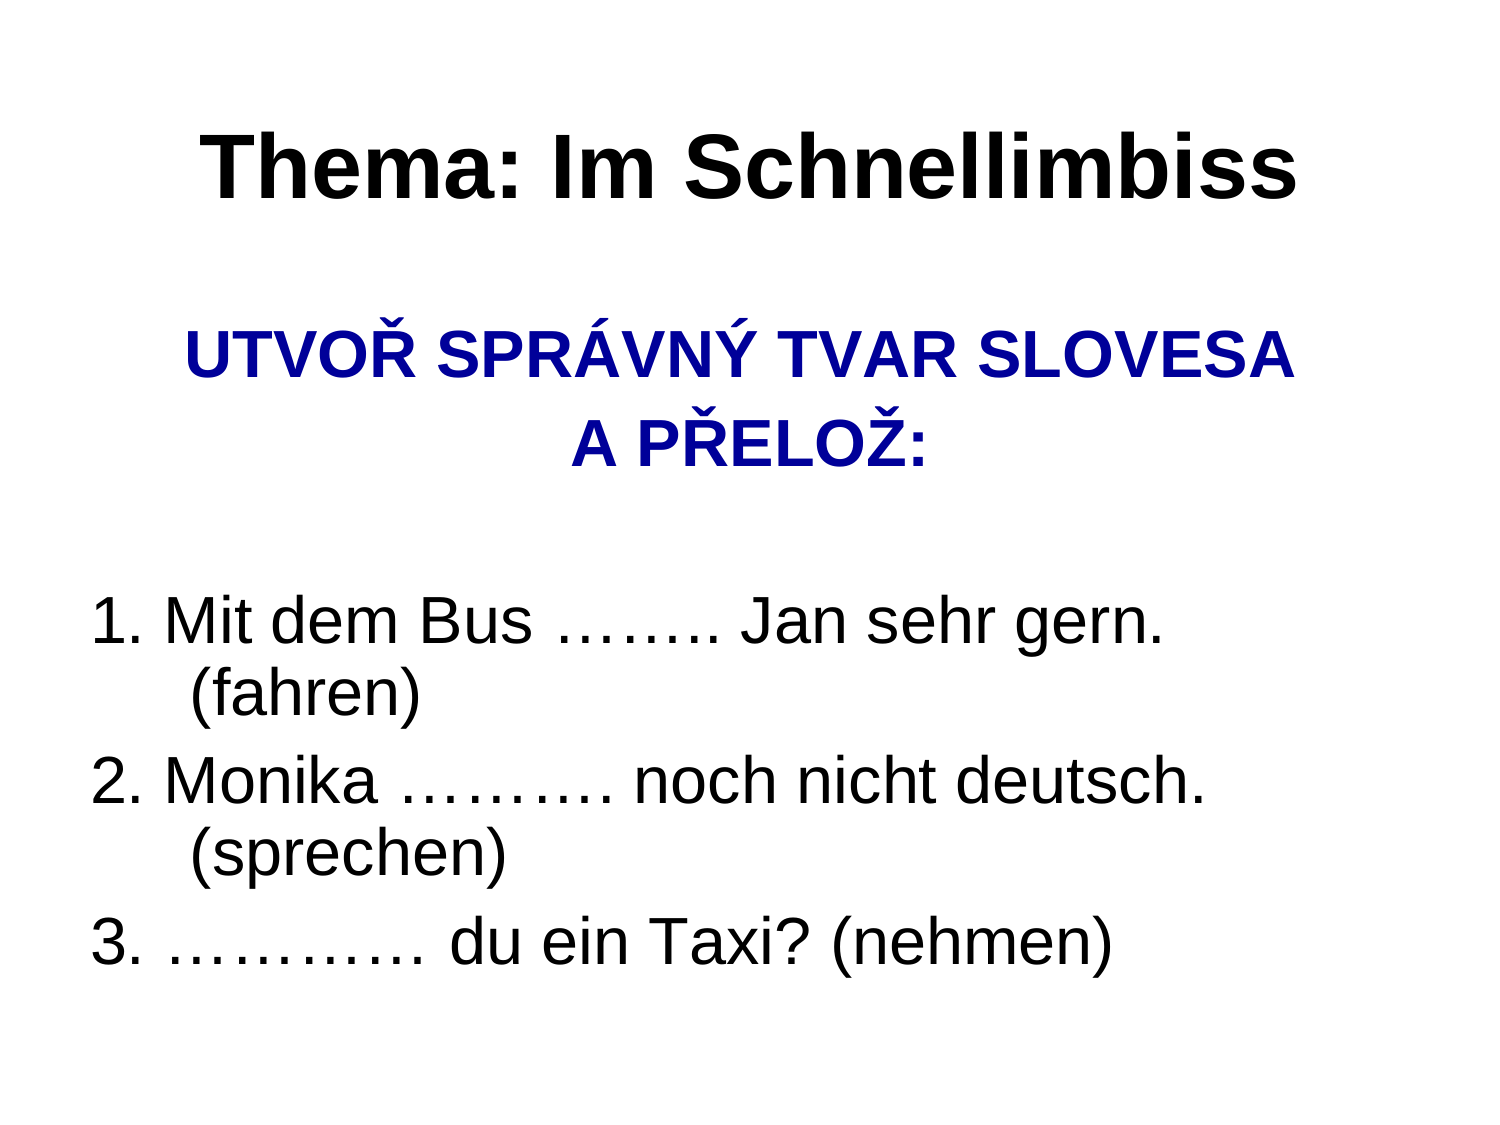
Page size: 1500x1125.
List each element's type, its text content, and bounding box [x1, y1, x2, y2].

list UTVOŘ SPRÁVNÝ TVAR SLOVESA A PŘELOŽ: 1. Mit dem Bus …….. Jan sehr gern. (fahren) 2. Monika ………. noch nicht deutsch. (sprechen) 3. ………… du ein Taxi? (nehmen) [75, 312, 1426, 988]
title Thema: Im Schnellimbiss [75, 47, 1426, 276]
